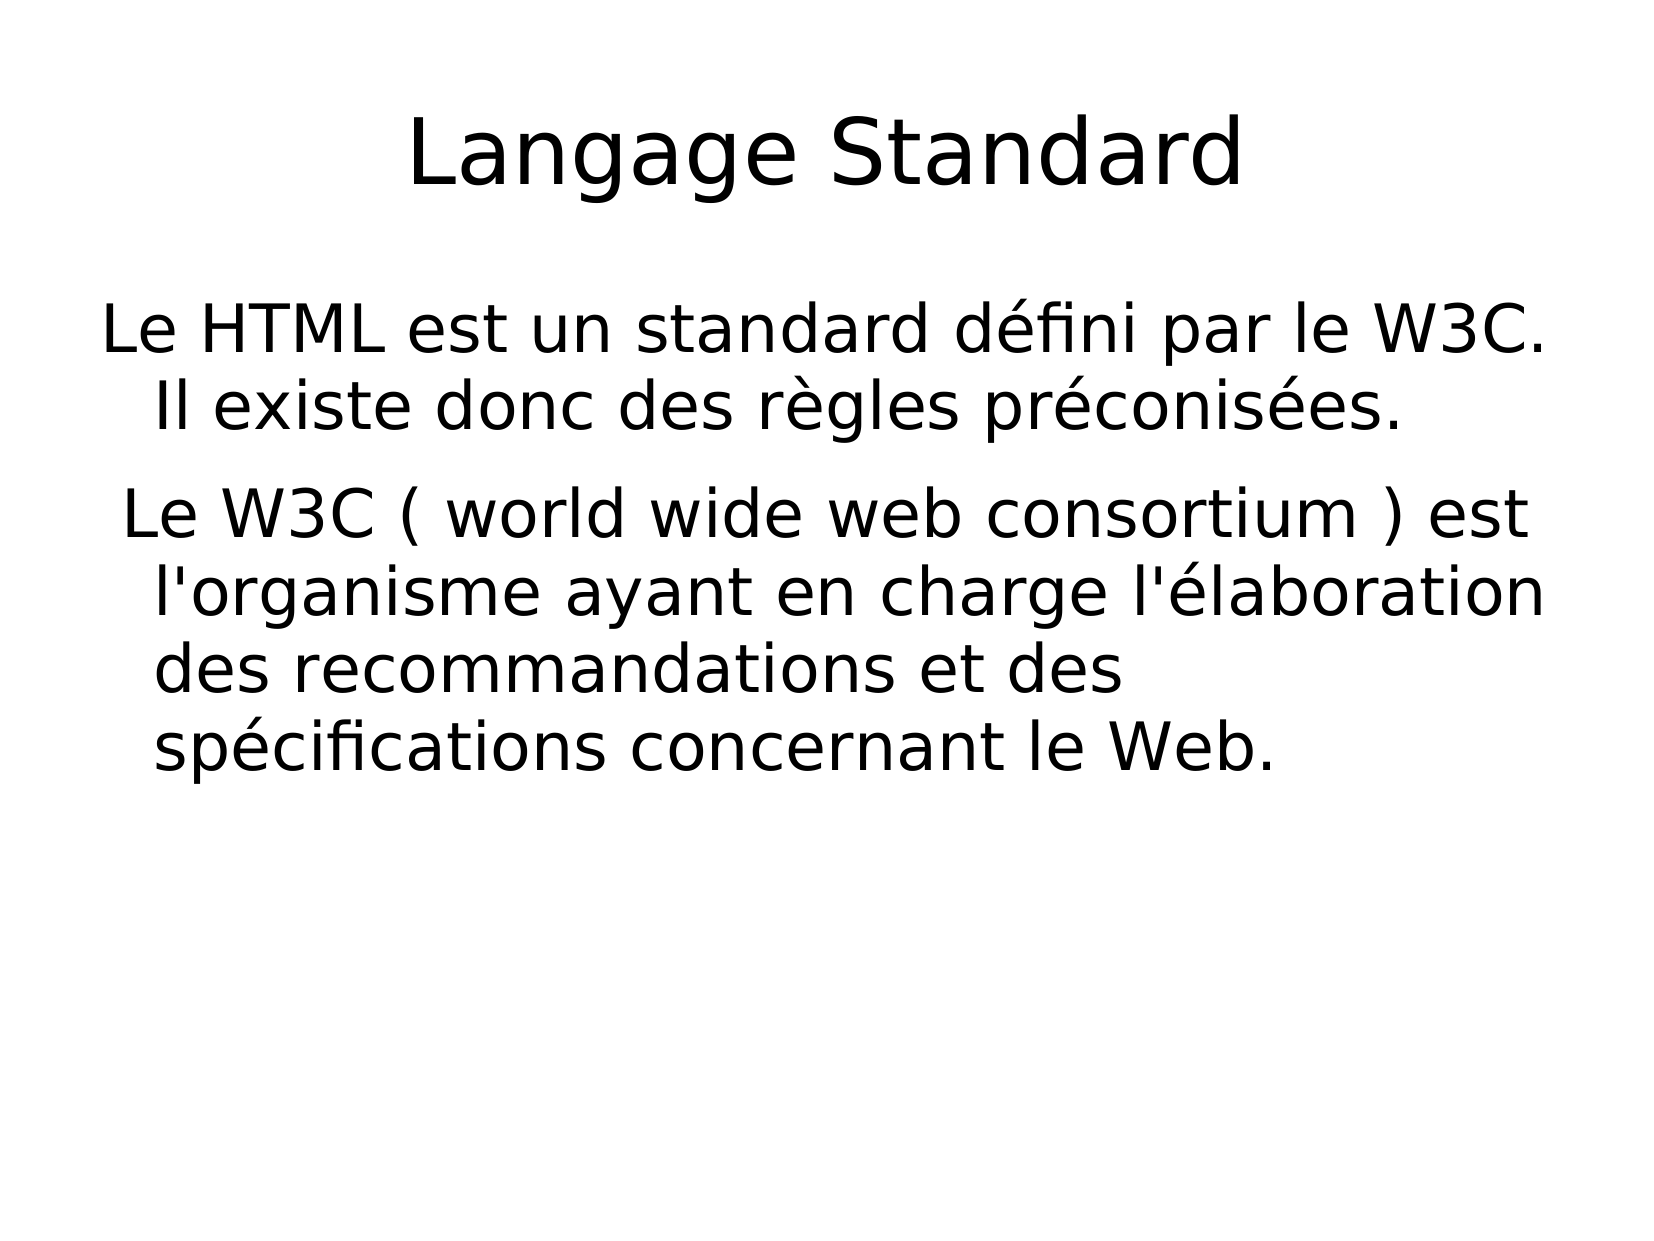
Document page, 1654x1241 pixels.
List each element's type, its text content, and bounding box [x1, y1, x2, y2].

title Langage Standard [82, 49, 1571, 257]
list Le HTML est un standard défini par le W3C. Il existe donc des règles préconisées. Le W3C ( world wide web consortium ) est l'organisme ayant en charge l'élaboration des recommandations et des spécifications concernant le Web. [82, 290, 1571, 1109]
